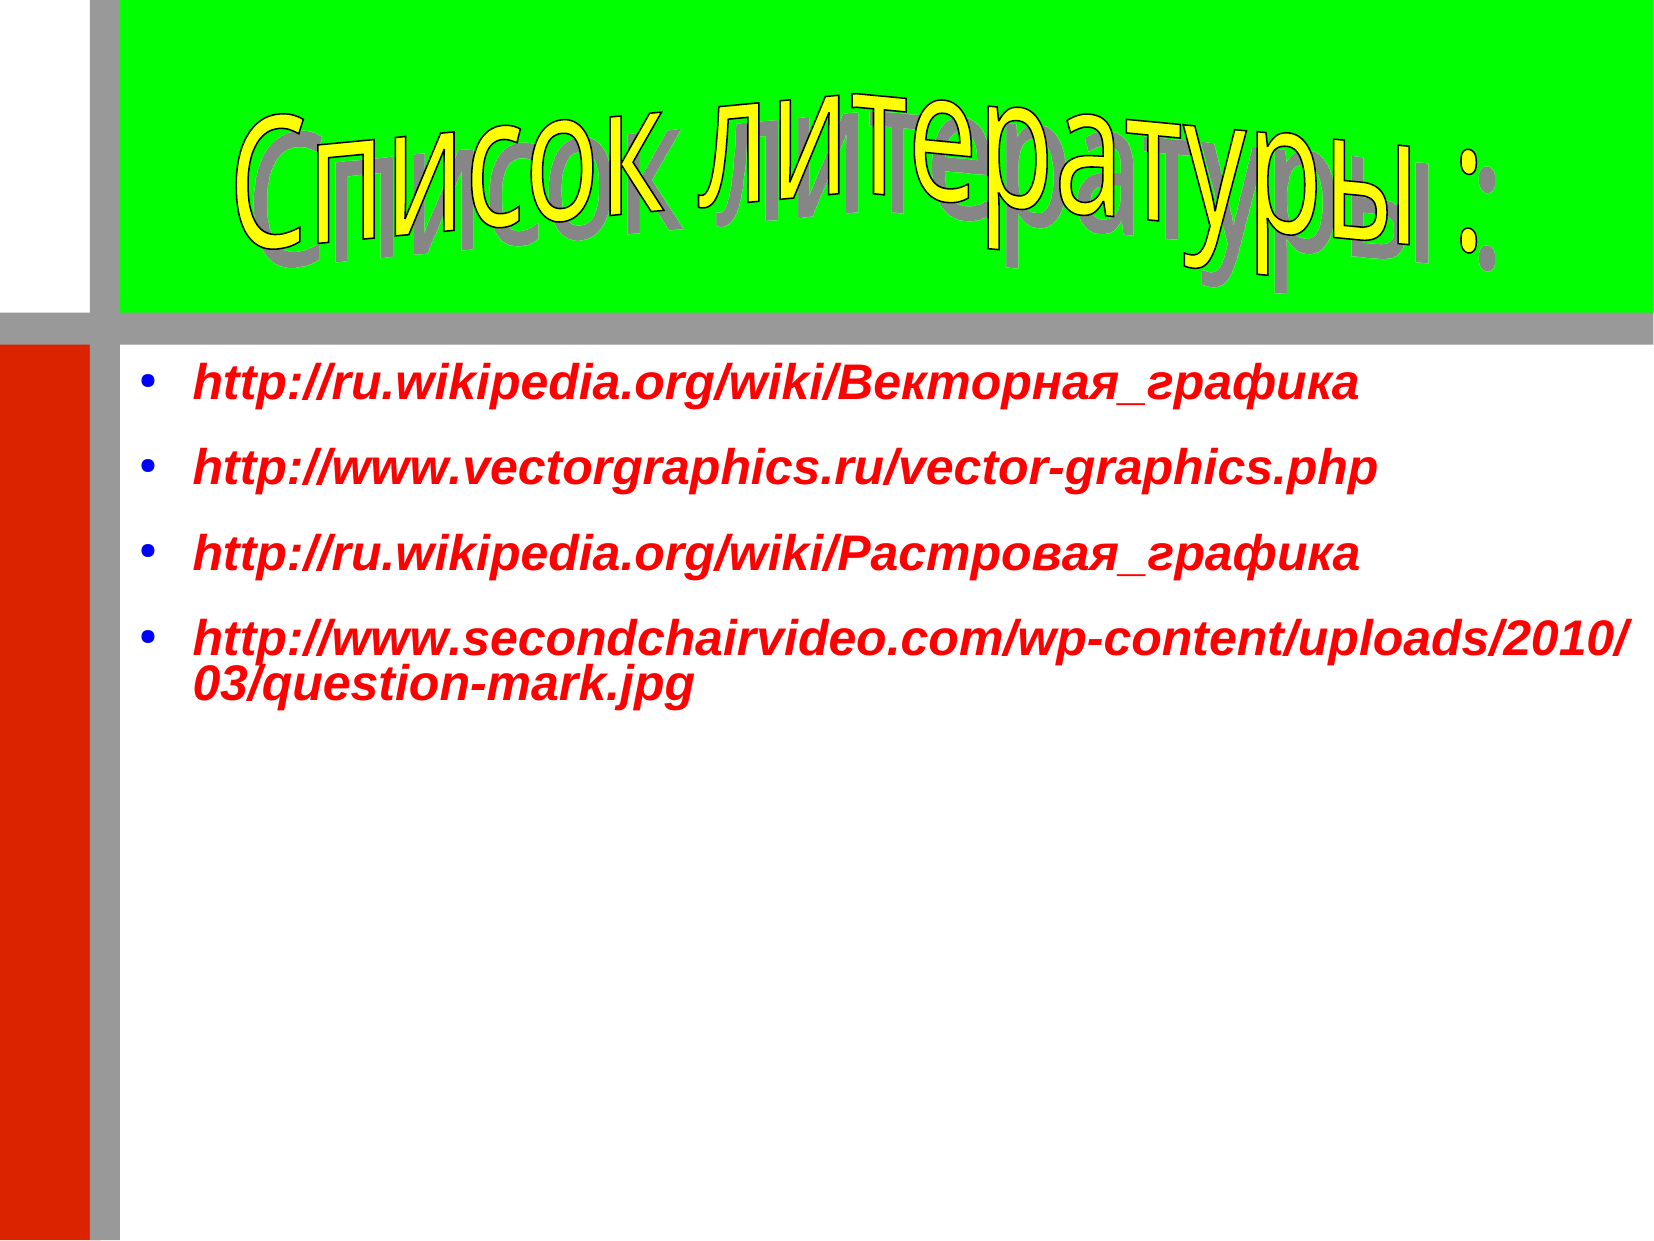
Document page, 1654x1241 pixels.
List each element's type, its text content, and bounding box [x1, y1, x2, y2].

text_box Список литературы : [1257, 131, 1317, 276]
text_box Список литературы : [317, 139, 375, 244]
text_box Список литературы : [1460, 228, 1477, 253]
text_box Список литературы : [988, 106, 1048, 250]
text_box Список литературы : [395, 131, 455, 236]
text_box Список литературы : [471, 125, 521, 228]
text_box Список литературы : [914, 99, 972, 203]
text_box Список литературы : [698, 102, 759, 208]
text_box Список литературы : [236, 113, 304, 250]
text_box Список литературы : [1059, 114, 1114, 217]
text_box Список литературы : [1126, 119, 1181, 221]
text_box Список литературы : [1183, 124, 1247, 269]
text_box Список литературы : [1398, 145, 1410, 245]
text_box Список литературы : [780, 95, 839, 200]
text_box Список литературы : [610, 112, 664, 216]
text_box Список литературы : [851, 93, 907, 195]
text_box Список литературы : [1333, 139, 1388, 241]
list http://ru.wikipedia.org/wiki/Векторная_графика http://www.vectorgraphics.ru/vector-graphics.php http://ru.wikipedia.org/wiki/Растровая_графика http://www.secondchairvideo.com/wp-content/uploads/2010/03/question-mark.jpg [121, 354, 1654, 1211]
text_box Список литературы : [531, 119, 593, 222]
text_box Список литературы : [1460, 149, 1477, 175]
